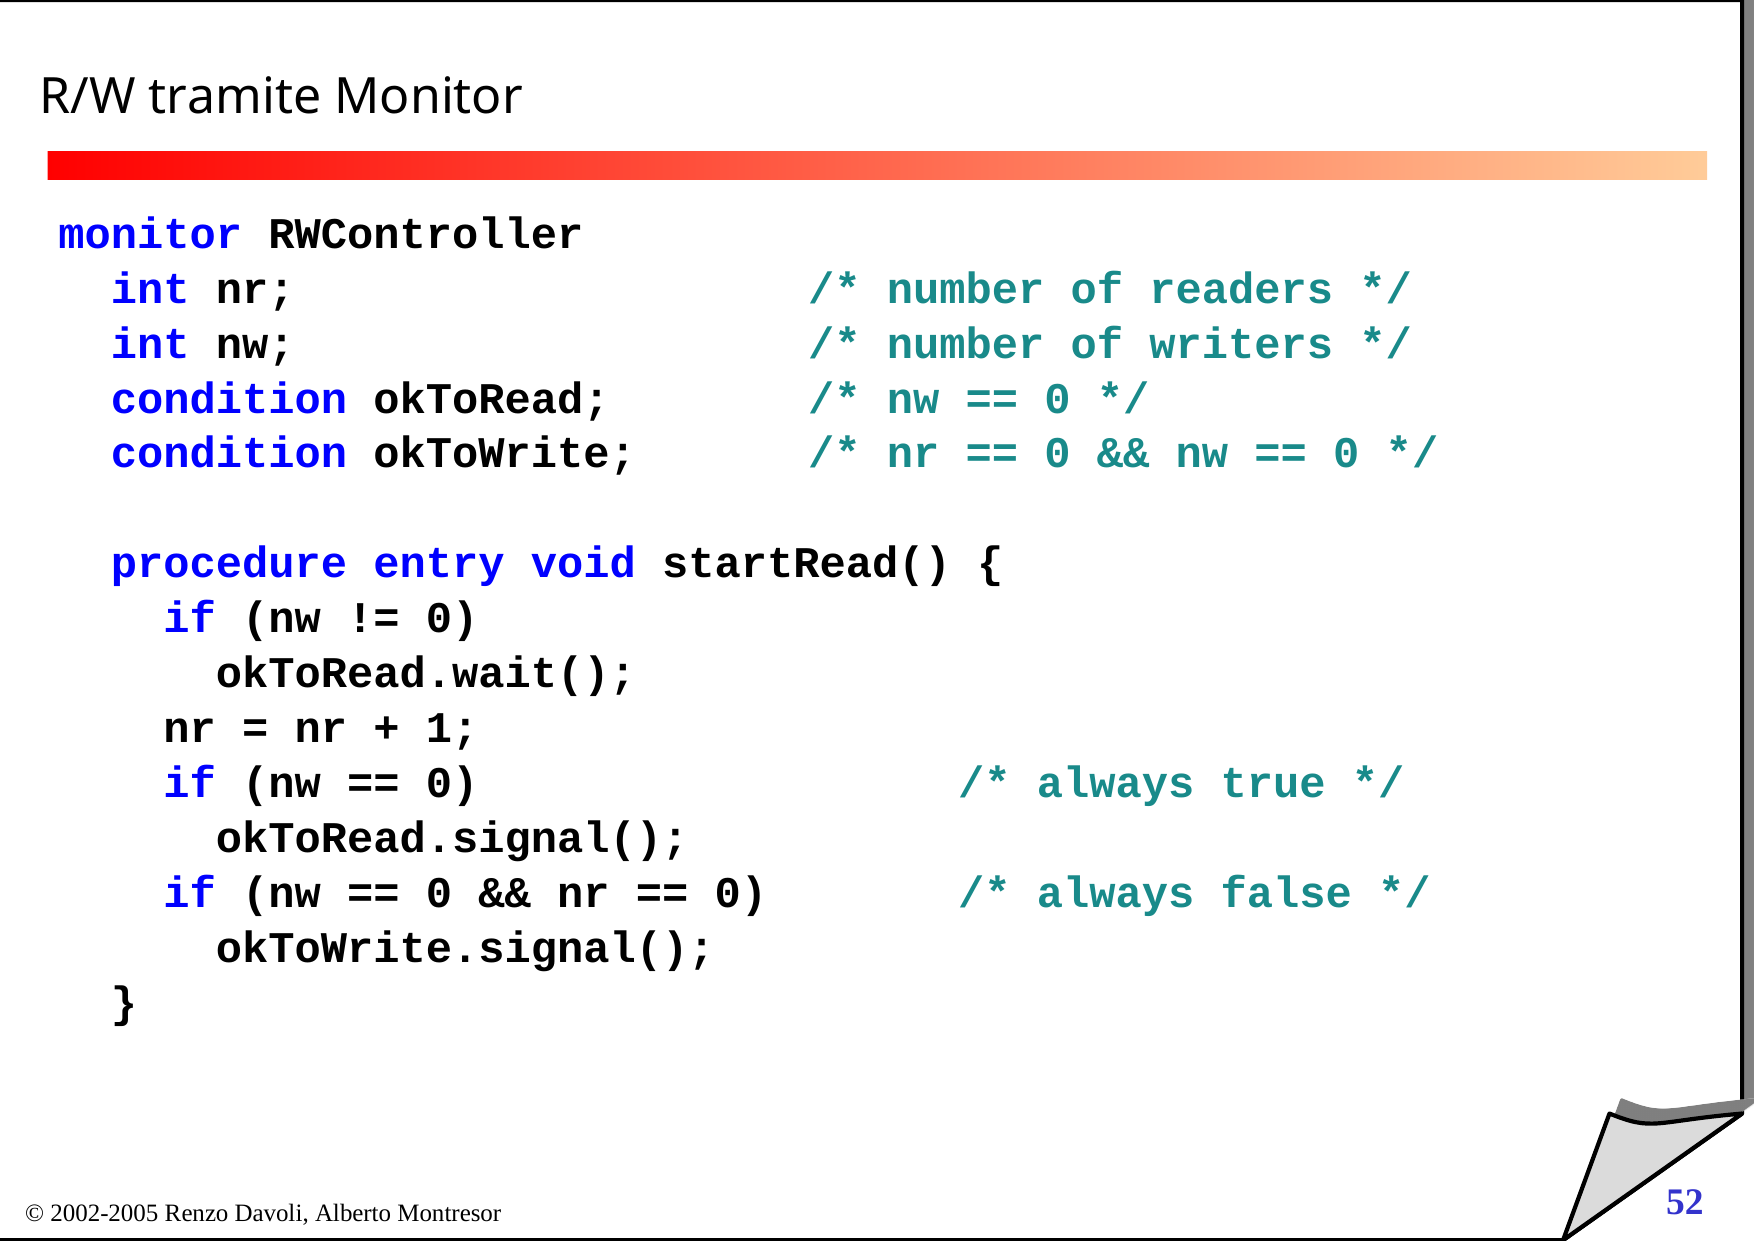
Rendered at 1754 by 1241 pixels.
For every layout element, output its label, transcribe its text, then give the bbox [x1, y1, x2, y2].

list monitor RWController int nr; /* number of readers */ int nw; /* number of writers */ condition okToRead; /* nw == 0 */ condition okToWrite; /* nr == 0 && nw == 0 */ procedure entry void startRead() { if (nw != 0) okToRead.wait(); nr = nr + 1; if (nw == 0) /* always true */ okToRead.signal(); if (nw == 0 && nr == 0) /* always false */ okToWrite.signal(); } [58, 206, 1696, 1086]
title R/W tramite Monitor [39, 49, 1713, 144]
